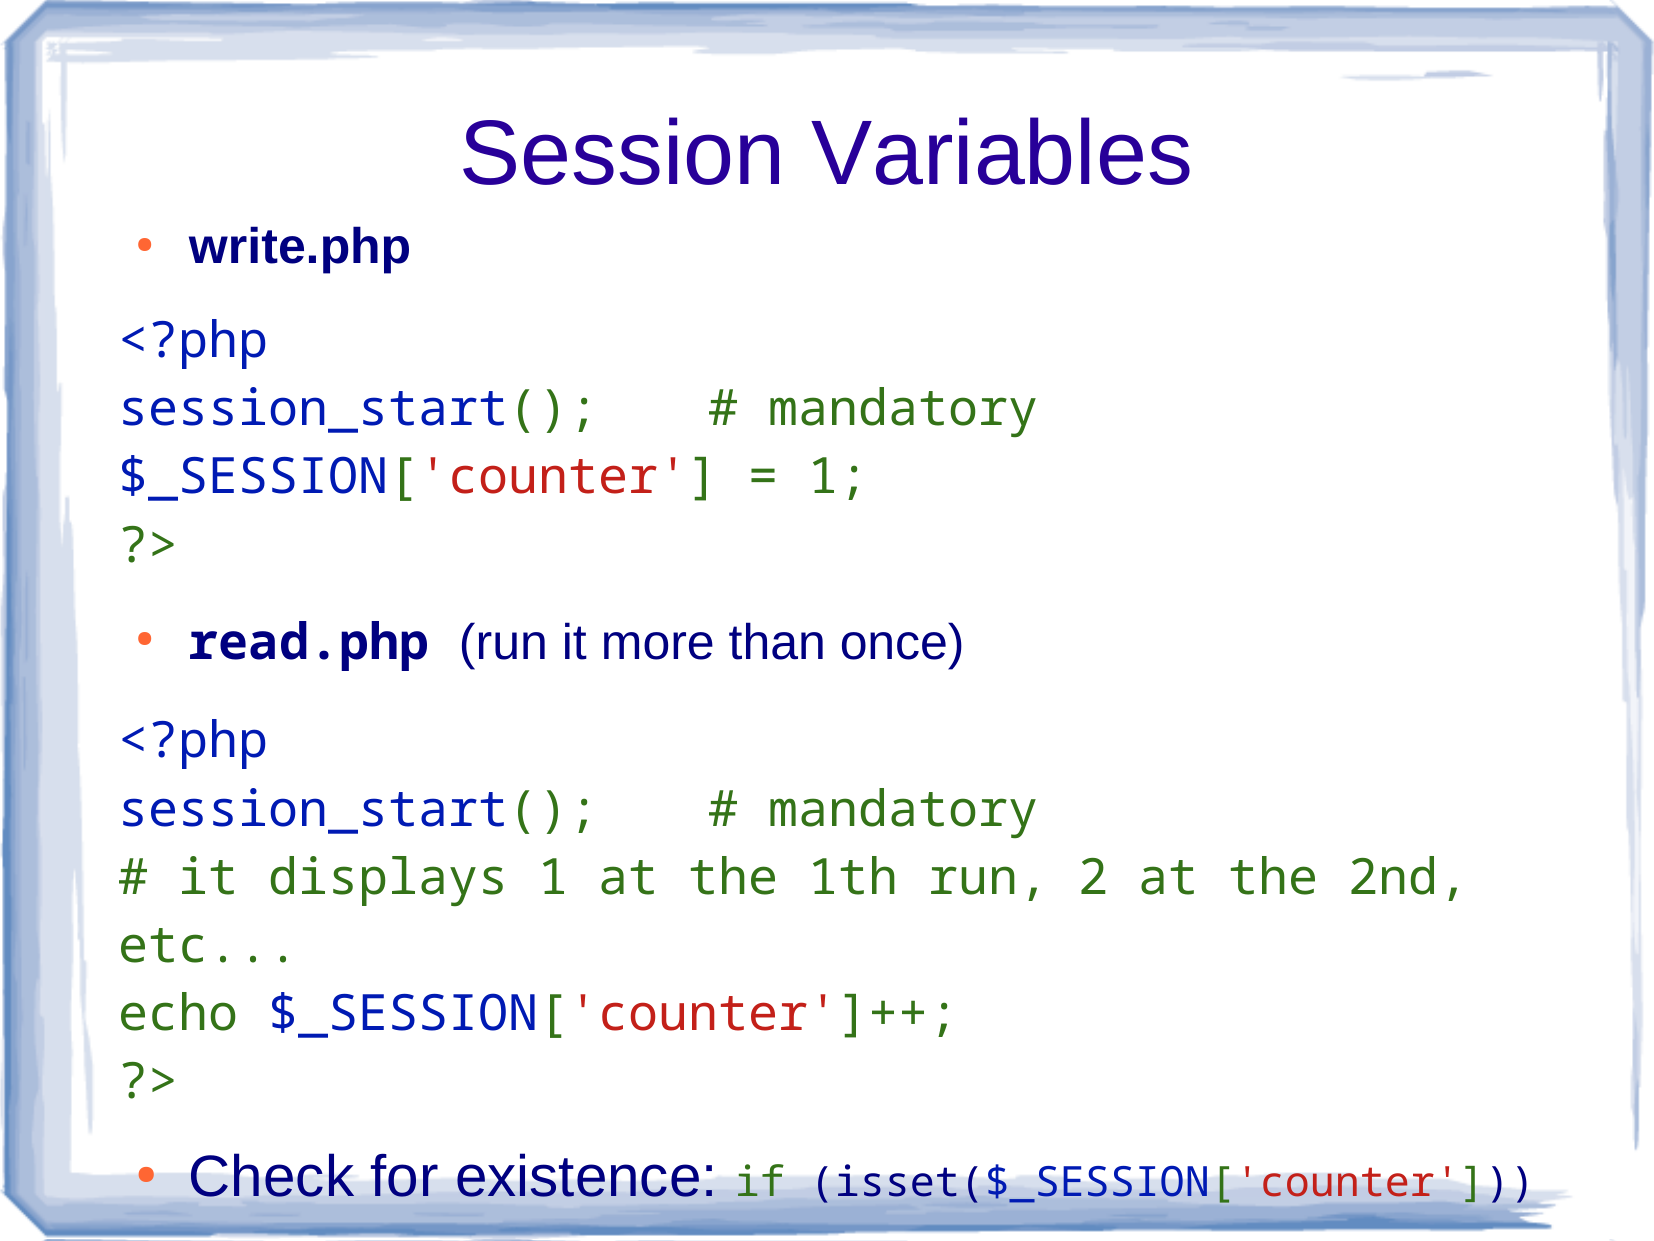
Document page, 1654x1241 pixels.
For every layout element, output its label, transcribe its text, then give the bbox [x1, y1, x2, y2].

picture [0, 0, 1654, 1241]
list write.php <?php session_start(); # mandatory $_SESSION['counter'] = 1; ?> read.php (run it more than once) <?php session_start(); # mandatory # it displays 1 at the 1th run, 2 at the 2nd, etc... echo $_SESSION['counter']++; ?> Check for existence: if (isset($_SESSION['counter'])) Unregister: unset($_SESSION['counter']); [118, 218, 1571, 1135]
title Session Variables [82, 49, 1571, 257]
